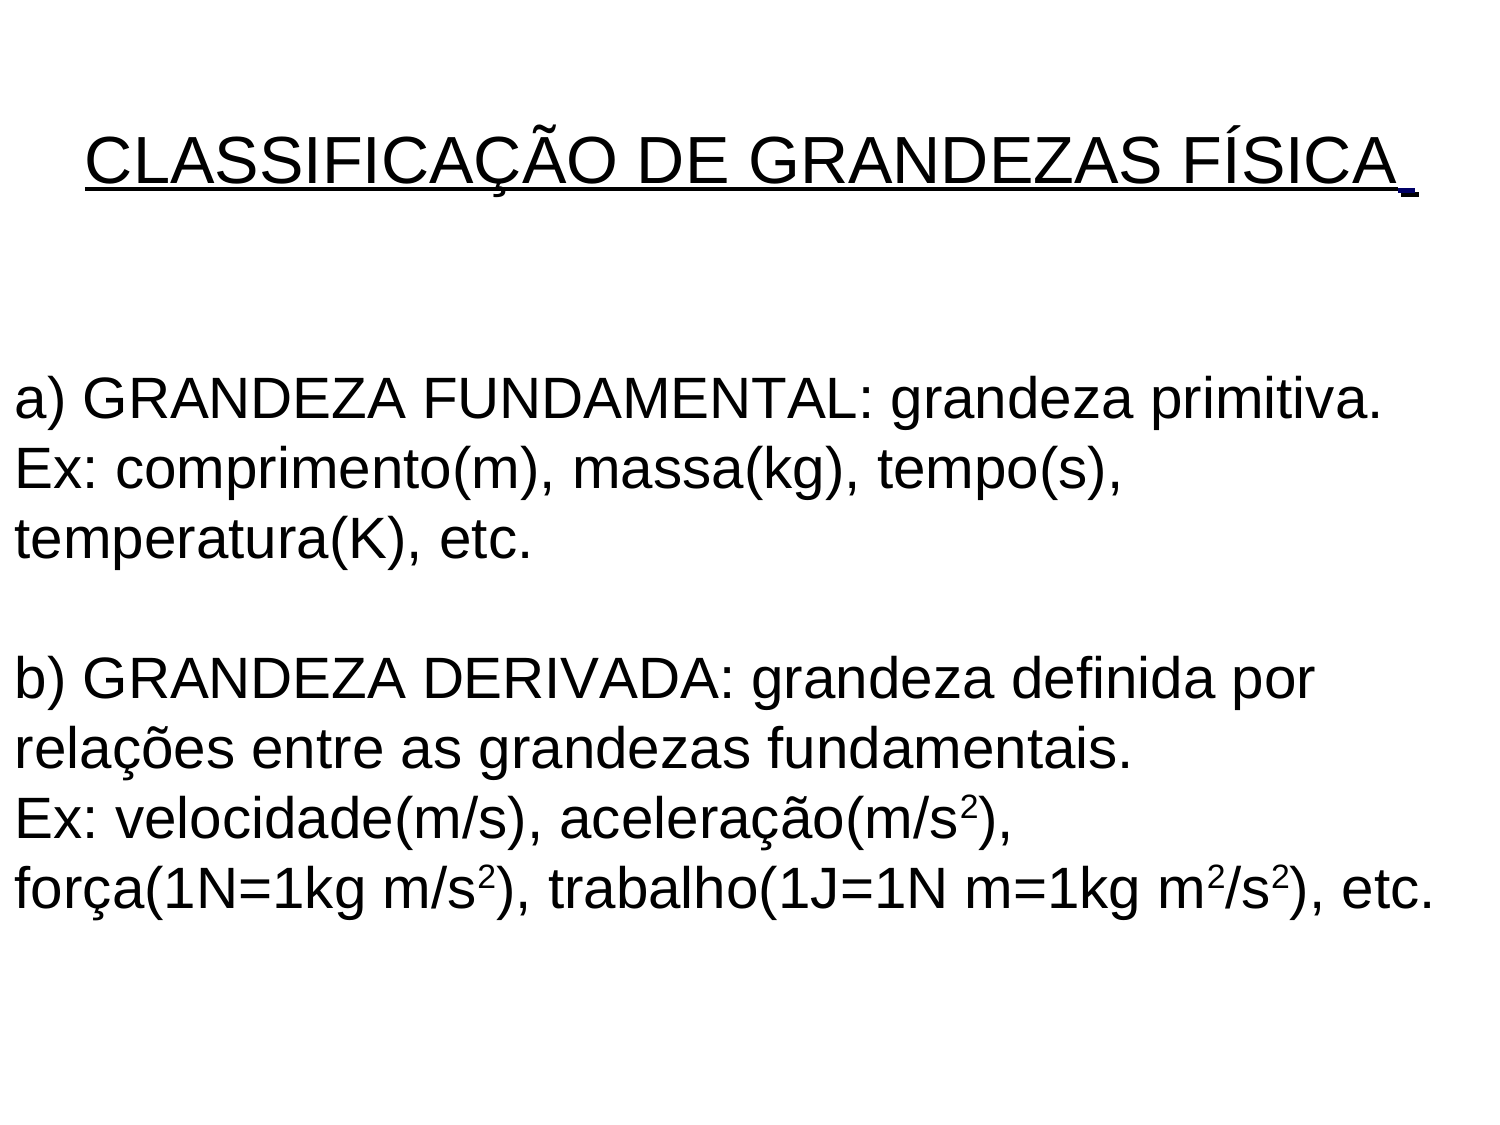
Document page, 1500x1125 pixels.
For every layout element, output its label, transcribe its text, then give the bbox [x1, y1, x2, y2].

text_box a) GRANDEZA FUNDAMENTAL: grandeza primitiva. Ex: comprimento(m), massa(kg), tempo(s), temperatura(K), etc. b) GRANDEZA DERIVADA: grandeza definida por relações entre as grandezas fundamentais. Ex: velocidade(m/s), aceleração(m/s2), força(1N=1kg m/s2), trabalho(1J=1N m=1kg m2/s2), etc. [0, 352, 1500, 928]
title CLASSIFICAÇÃO DE GRANDEZAS FÍSICA [0, 31, 1500, 282]
